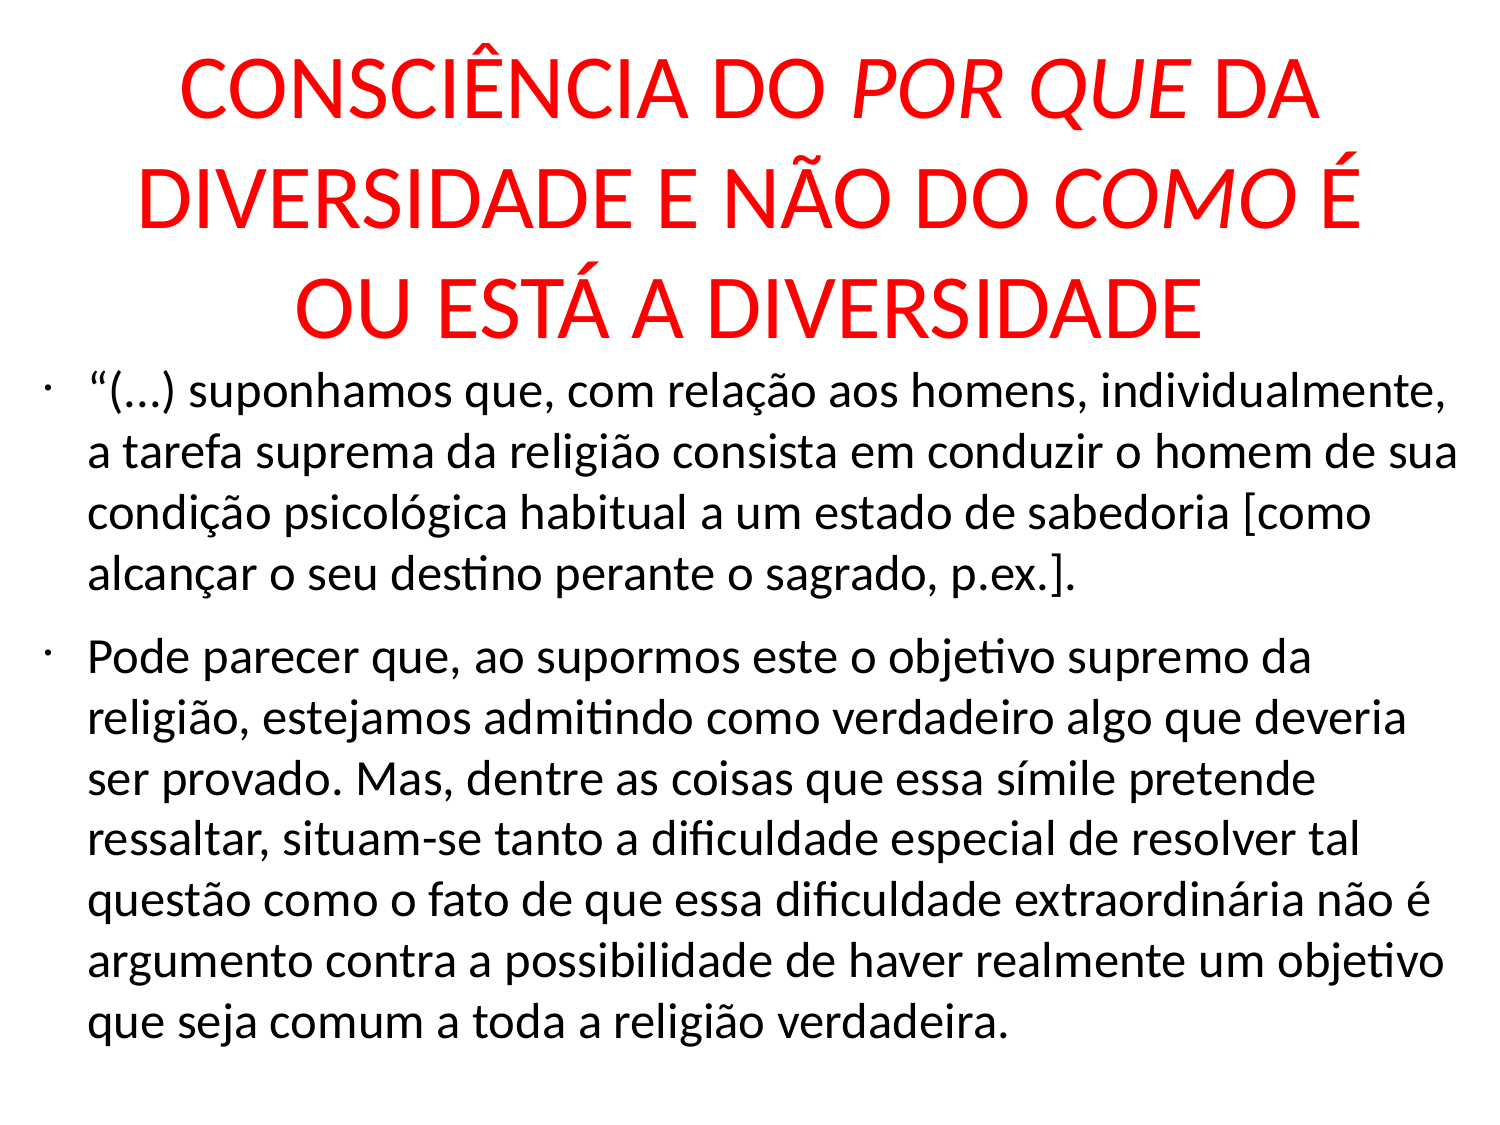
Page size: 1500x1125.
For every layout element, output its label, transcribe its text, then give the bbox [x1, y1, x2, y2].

title CONSCIÊNCIA DO POR QUE DA DIVERSIDADE E NÃO DO COMO É OU ESTÁ A DIVERSIDADE [75, 19, 1425, 291]
list “(...) suponhamos que, com relação aos homens, individualmente, a tarefa suprema da religião consista em conduzir o homem de sua condição psicológica habitual a um estado de sabedoria [como alcançar o seu destino perante o sagrado, p.ex.]. Pode parecer que, ao supormos este o objetivo supremo da religião, estejamos admitindo como verdadeiro algo que deveria ser provado. Mas, dentre as coisas que essa símile pretende ressaltar, situam-se tanto a dificuldade especial de resolver tal questão como o fato de que essa dificuldade extraordinária não é argumento contra a possibilidade de haver realmente um objetivo que seja comum a toda a religião verdadeira. [29, 349, 1483, 1093]
